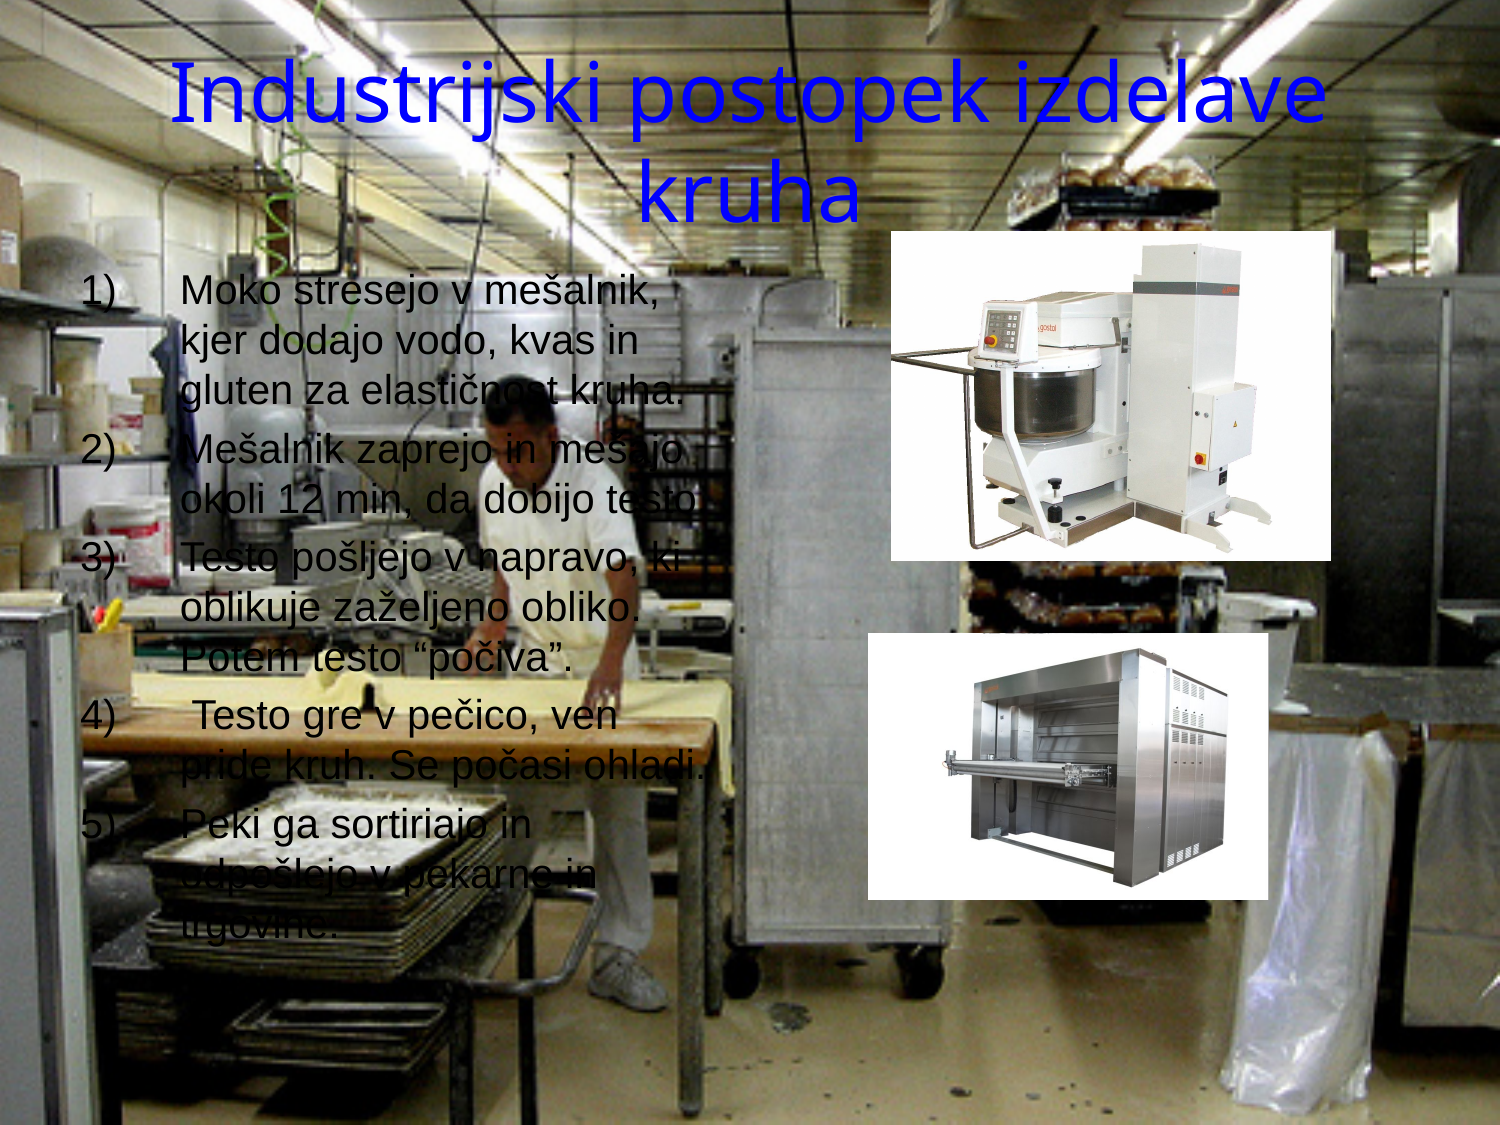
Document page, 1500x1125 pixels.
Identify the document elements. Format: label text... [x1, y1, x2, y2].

list Moko stresejo v mešalnik, kjer dodajo vodo, kvas in gluten za elastičnost kruha. Mešalnik zaprejo in mešajo okoli 12 min, da dobijo testo. Testo pošljejo v napravo, ki oblikuje zaželjeno obliko. Potem testo “počiva”. Testo gre v pečico, ven pride kruh. Se počasi ohladi. Peki ga sortiriajo in odpošlejo v pekarne in trgovine. [64, 255, 728, 998]
picture [0, 0, 1500, 1125]
title Industrijski postopek izdelave kruha [75, 45, 1425, 233]
